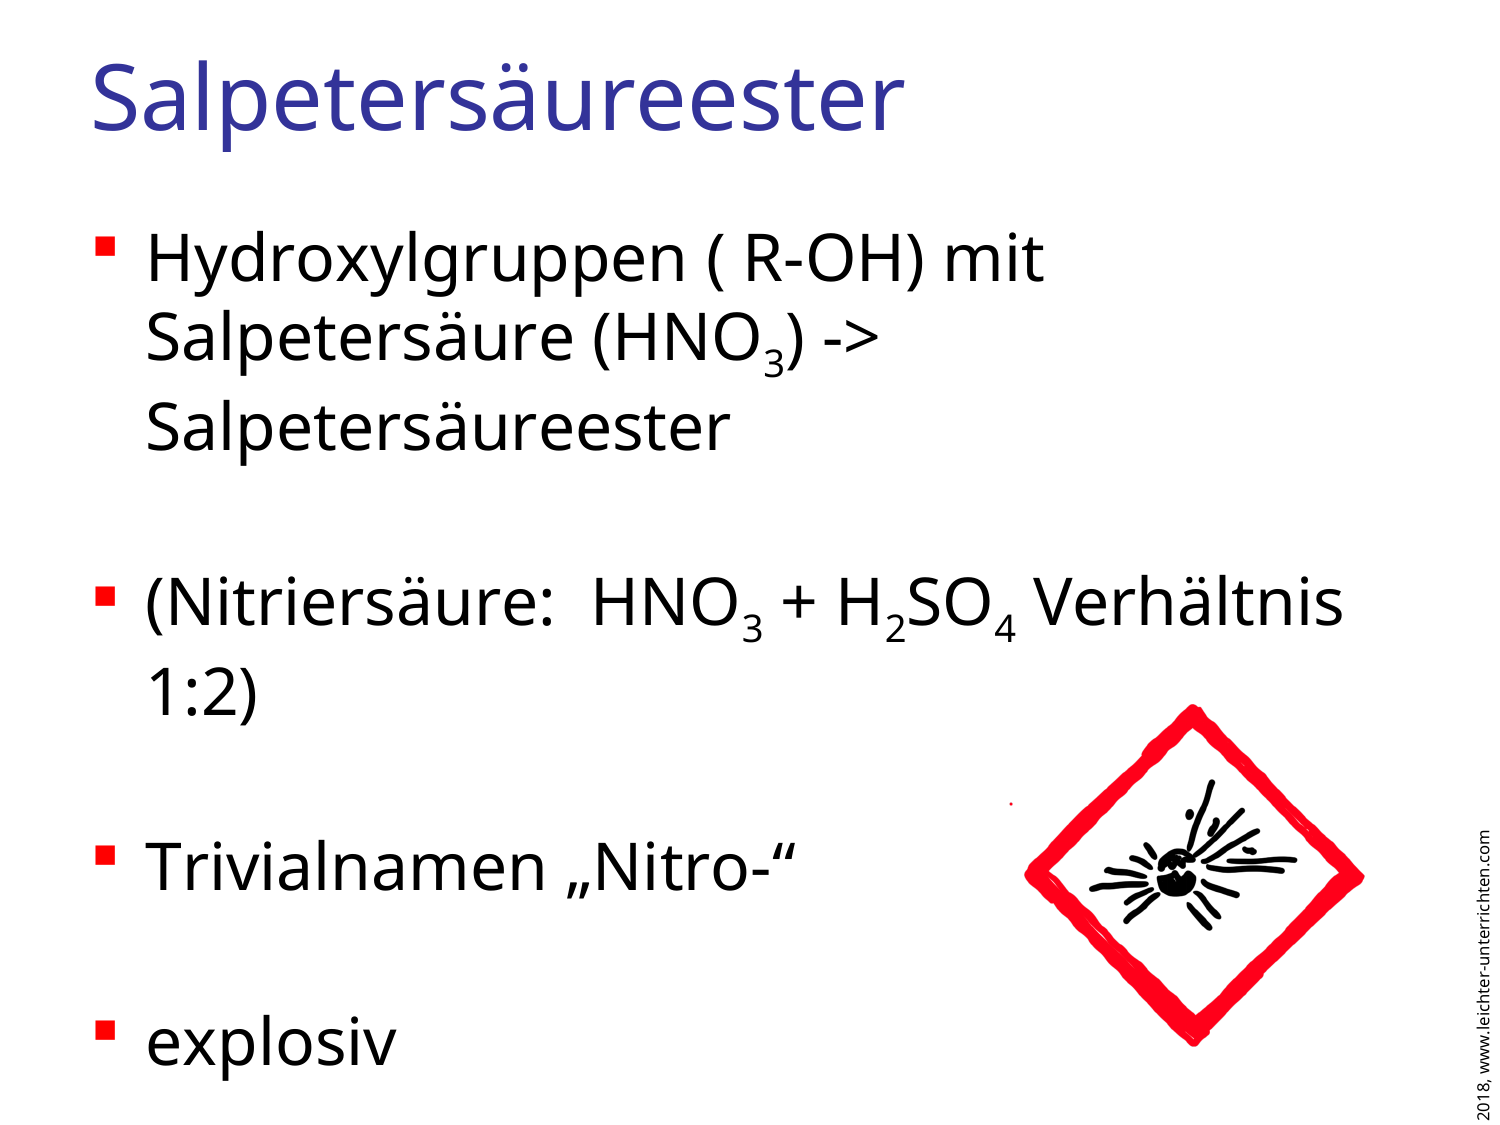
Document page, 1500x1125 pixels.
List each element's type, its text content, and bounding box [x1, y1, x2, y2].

title Salpetersäureester [75, 0, 1426, 188]
list Hydroxylgruppen ( R-OH) mit Salpetersäure (HNO3) -> Salpetersäureester (Nitriersäure: HNO3 + H2SO4 Verhältnis 1:2) Trivialnamen „Nitro-“ explosiv [75, 208, 1471, 1094]
picture [1009, 704, 1365, 1047]
